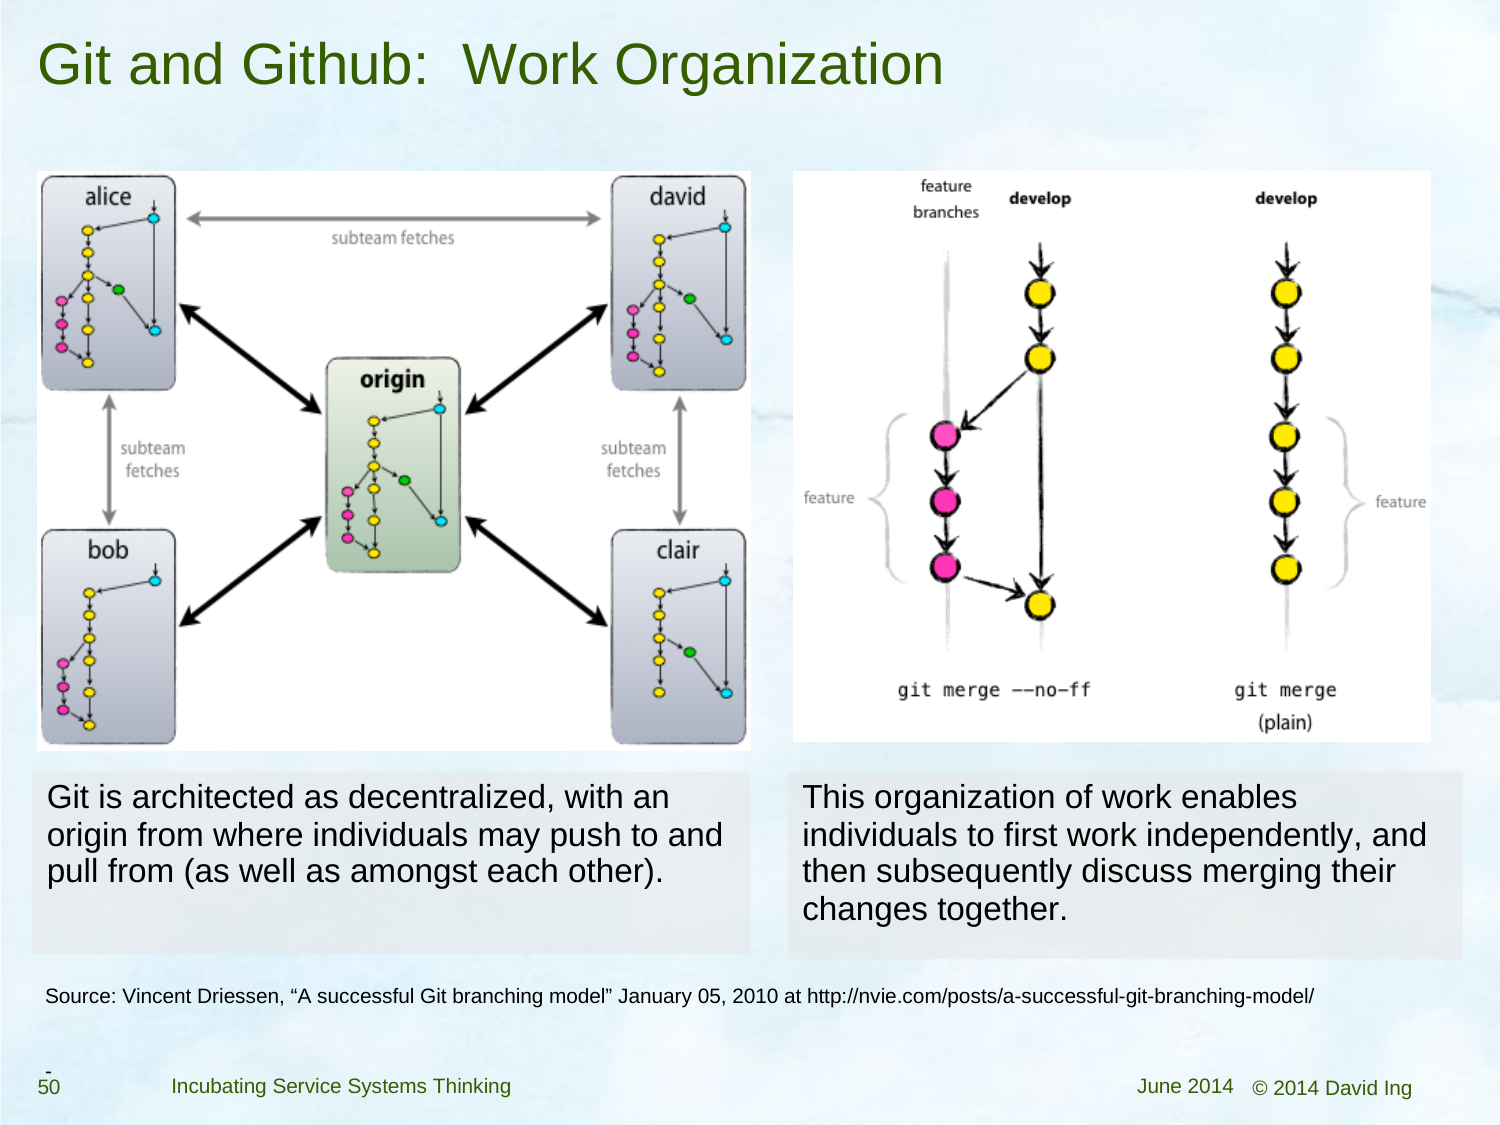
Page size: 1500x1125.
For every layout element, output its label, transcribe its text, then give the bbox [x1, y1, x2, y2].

text_box This organization of work enables individuals to first work independently, and then subsequently discuss merging their changes together. [787, 771, 1463, 960]
title Git and Github: Work Organization [37, 37, 1463, 152]
text_box Source: Vincent Driessen, “A successful Git branching model” January 05, 2010 at http://nvie.com/posts/a-successful-git-branching-model/ - [30, 975, 1463, 1082]
picture [0, 0, 1500, 1125]
text_box Git is architected as decentralized, with an origin from where individuals may push to and pull from (as well as amongst each other). [32, 771, 751, 955]
